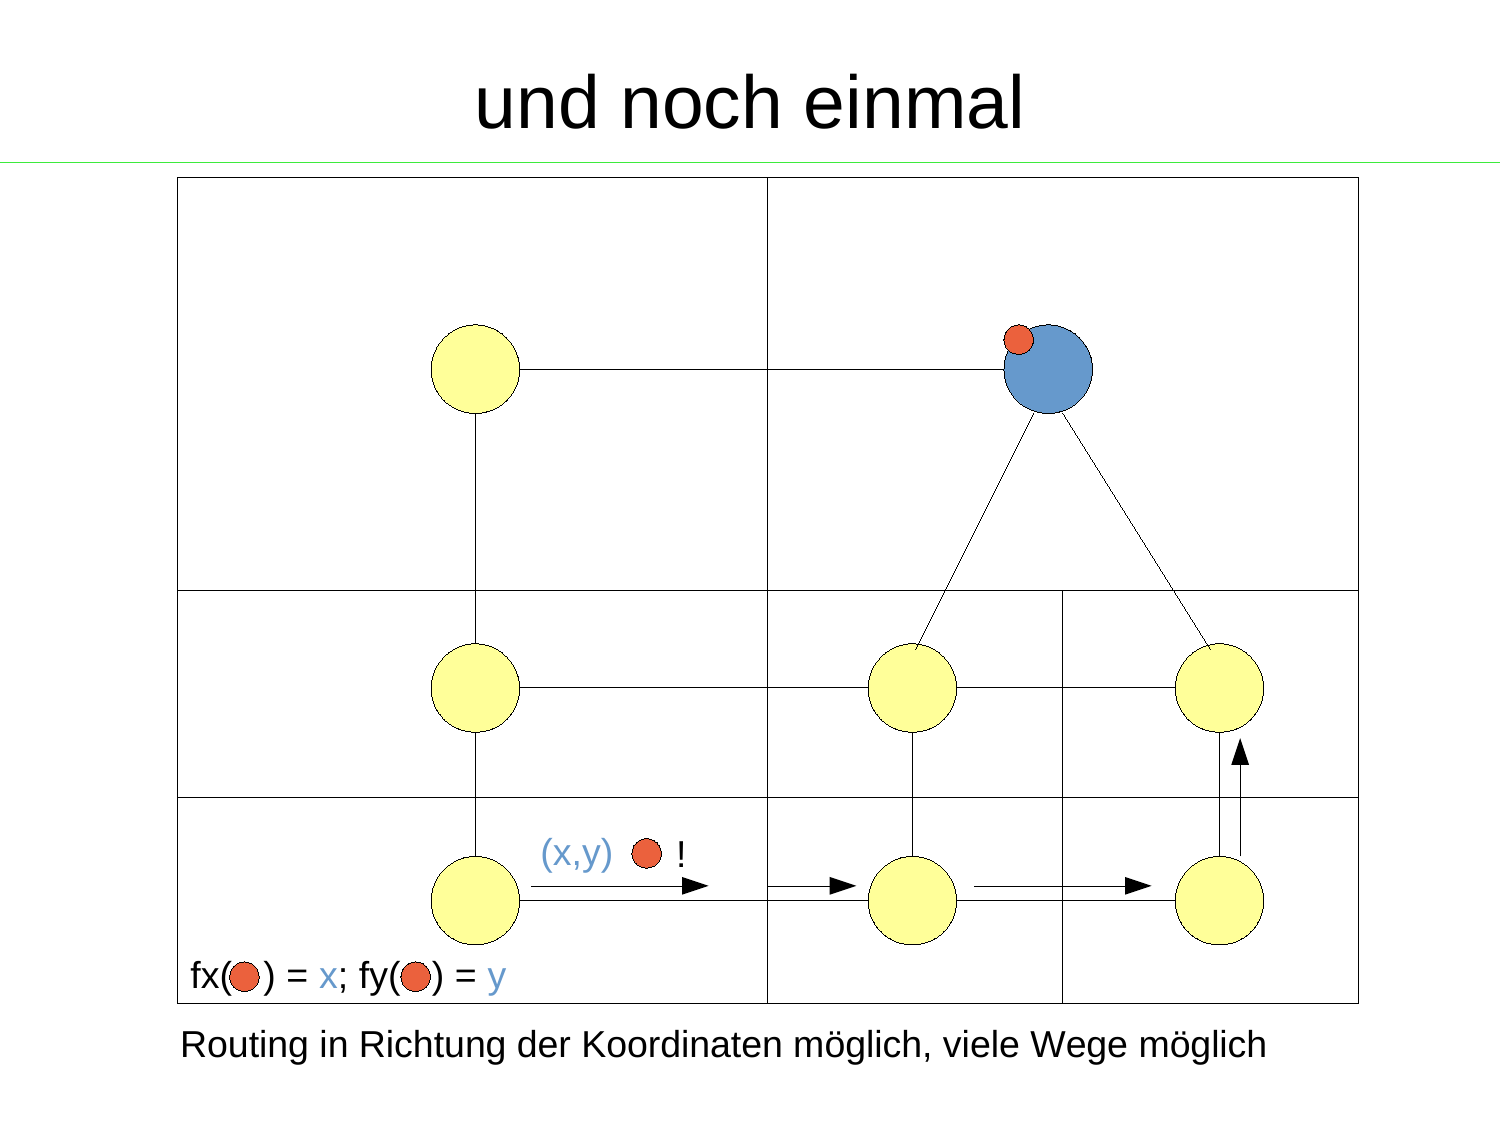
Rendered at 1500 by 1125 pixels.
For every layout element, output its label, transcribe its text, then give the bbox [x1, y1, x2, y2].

text_box [431, 643, 520, 733]
text_box [229, 961, 260, 992]
text_box [431, 324, 520, 414]
text_box Routing in Richtung der Koordinaten möglich, viele Wege möglich [165, 1012, 1283, 1073]
text_box fx( ) = x; fy( ) = y [175, 944, 520, 1004]
text_box [1175, 643, 1264, 733]
text_box [431, 856, 520, 944]
text_box [400, 961, 431, 992]
text_box ! [661, 822, 701, 883]
text_box [1175, 856, 1264, 945]
text_box [1003, 324, 1093, 414]
text_box [868, 856, 957, 945]
text_box [868, 643, 957, 733]
text_box (x,y) [525, 820, 628, 881]
text_box [631, 838, 661, 869]
title und noch einmal [75, 57, 1426, 148]
